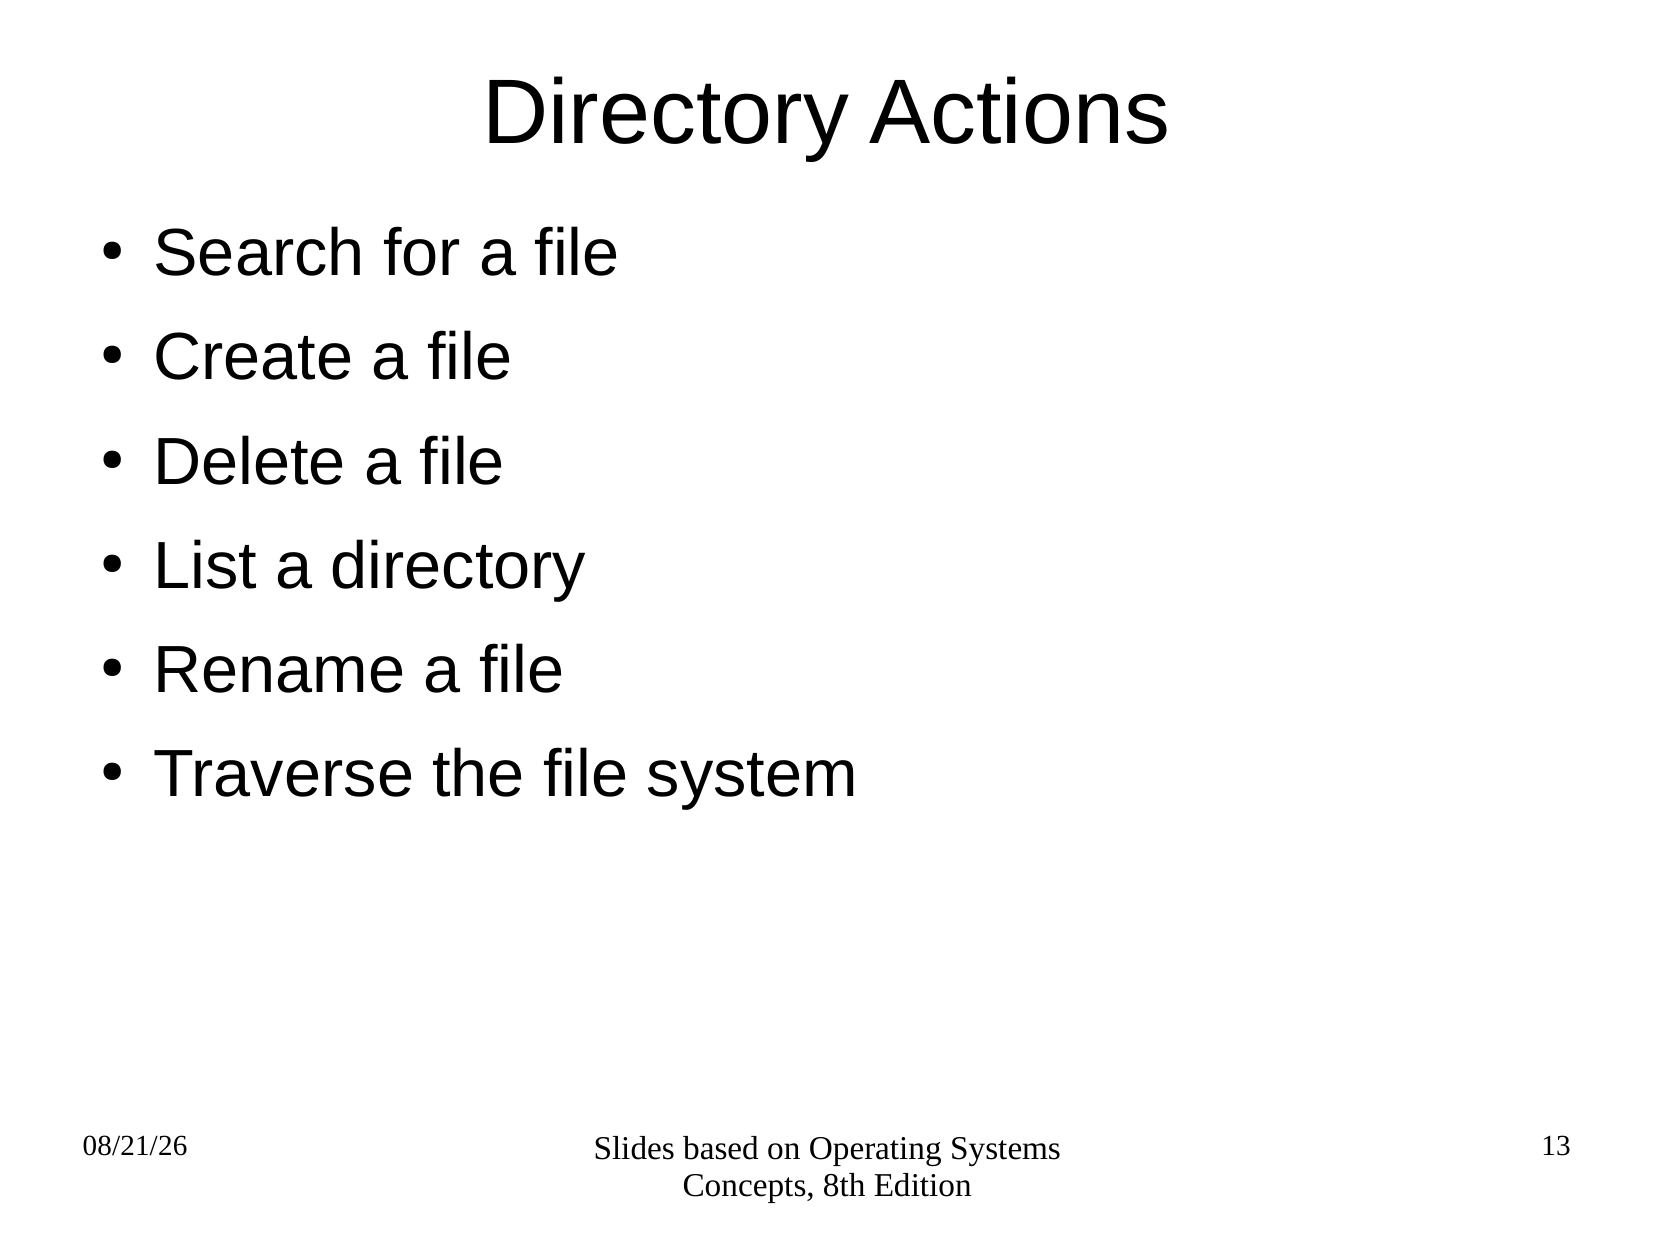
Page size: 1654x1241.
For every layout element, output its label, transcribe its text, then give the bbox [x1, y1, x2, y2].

list Search for a file Create a file Delete a file List a directory Rename a file Traverse the file system [82, 215, 1571, 1126]
title Directory Actions [82, 8, 1571, 215]
